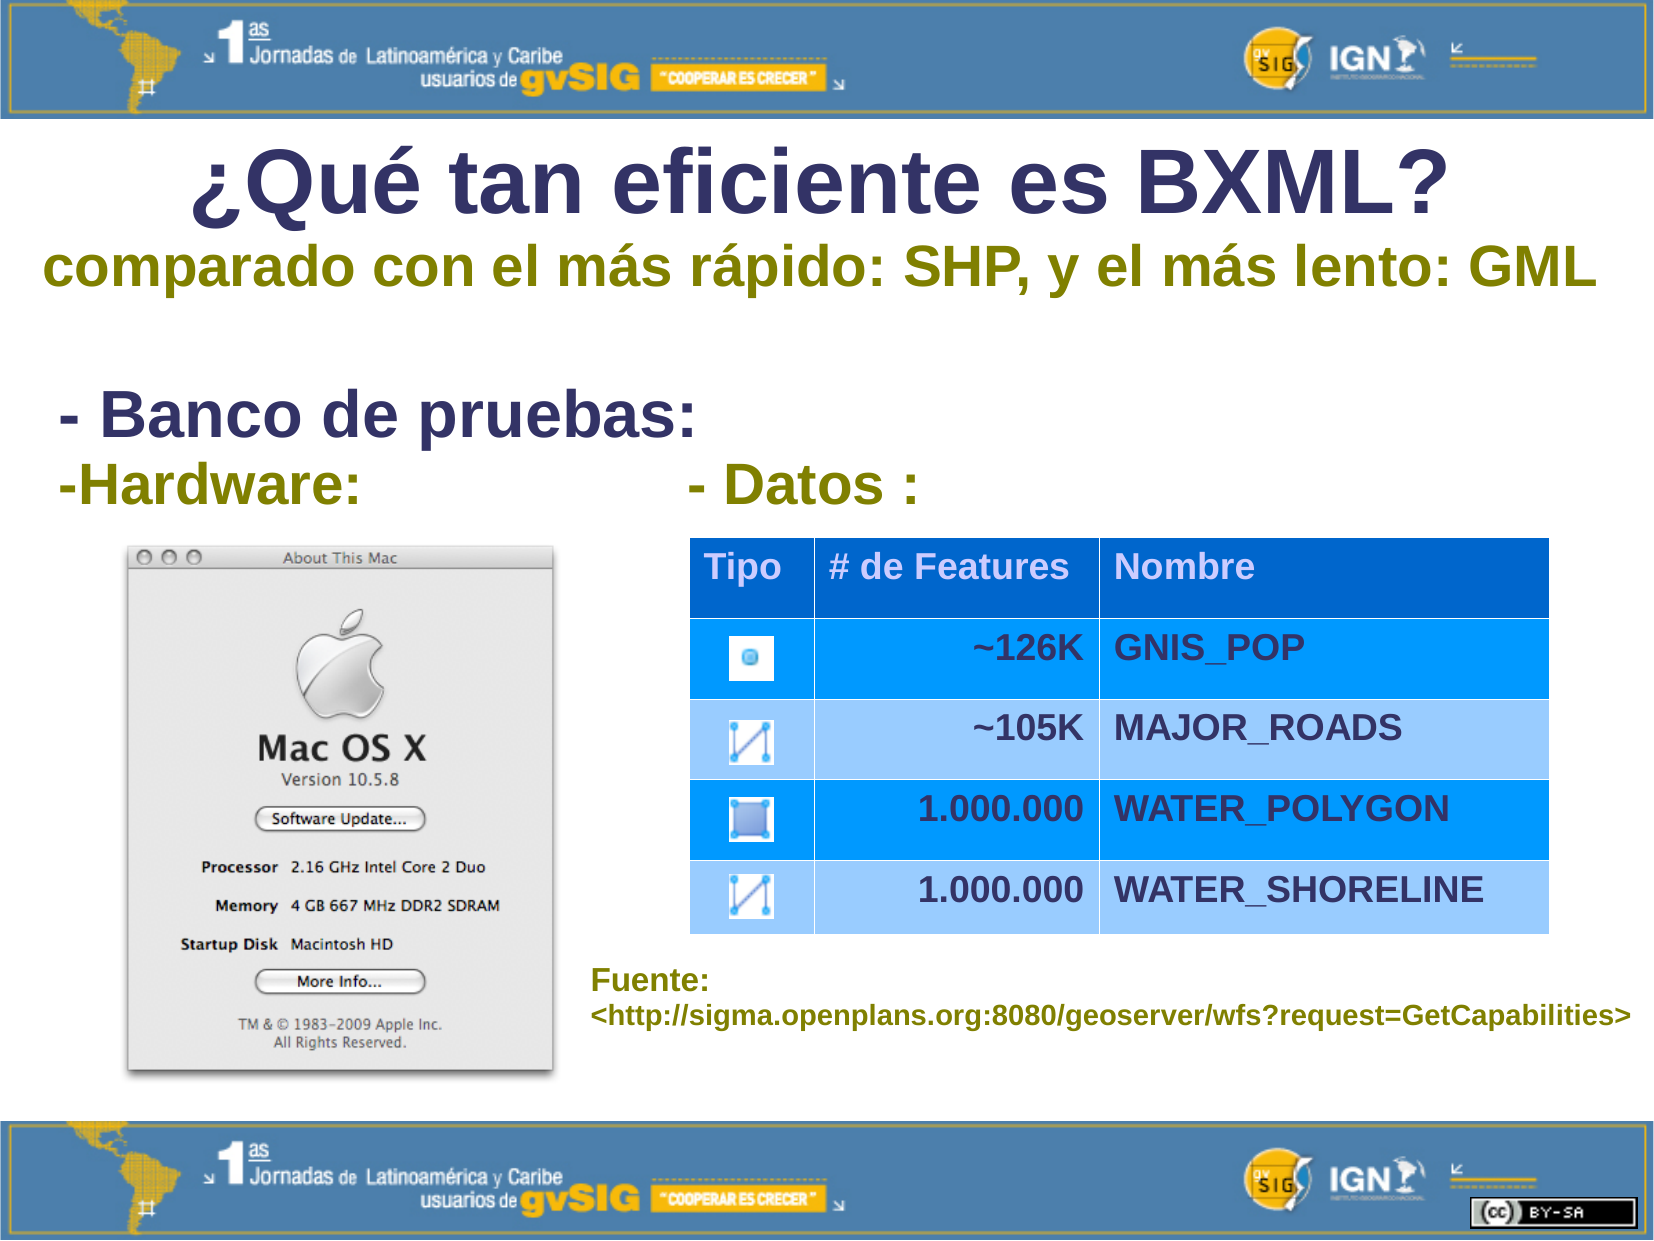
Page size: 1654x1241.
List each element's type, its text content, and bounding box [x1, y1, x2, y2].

picture [0, 1121, 1654, 1241]
picture [688, 537, 1550, 934]
text_box - Banco de pruebas: -Hardware: - Datos : [59, 354, 1595, 541]
text_box Fuente: <http://sigma.openplans.org:8080/geoserver/wfs?request=GetCapabilities> [590, 944, 1654, 1049]
picture [119, 543, 562, 1085]
picture [0, 0, 1654, 119]
text_box ¿Qué tan eficiente es BXML? comparado con el más rápido: SHP, y el más lento: GML [23, 98, 1619, 331]
